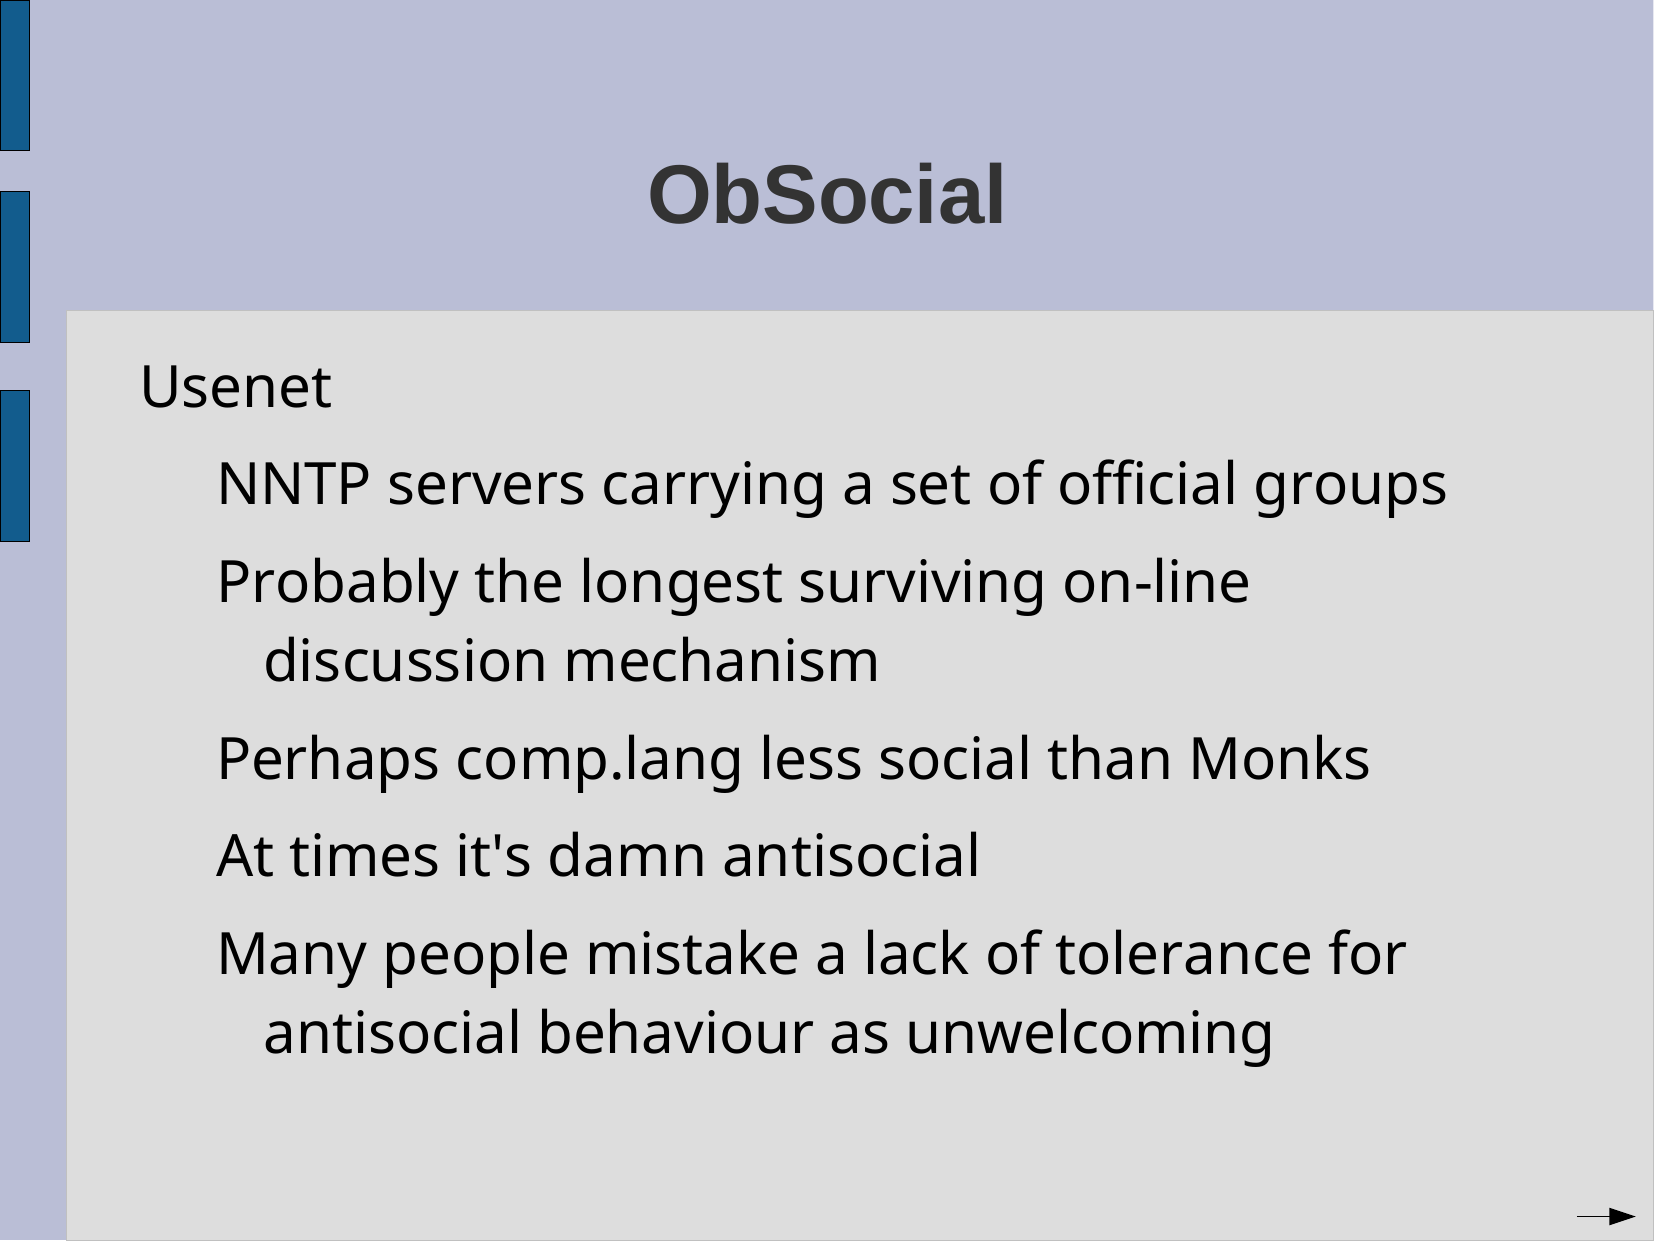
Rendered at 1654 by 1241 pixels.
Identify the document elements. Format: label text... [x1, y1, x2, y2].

list Usenet NNTP servers carrying a set of official groups Probably the longest surviving on-line discussion mechanism Perhaps comp.lang less social than Monks At times it's damn antisocial Many people mistake a lack of tolerance for antisocial behaviour as unwelcoming [121, 344, 1534, 1061]
title ObSocial [121, 91, 1534, 299]
